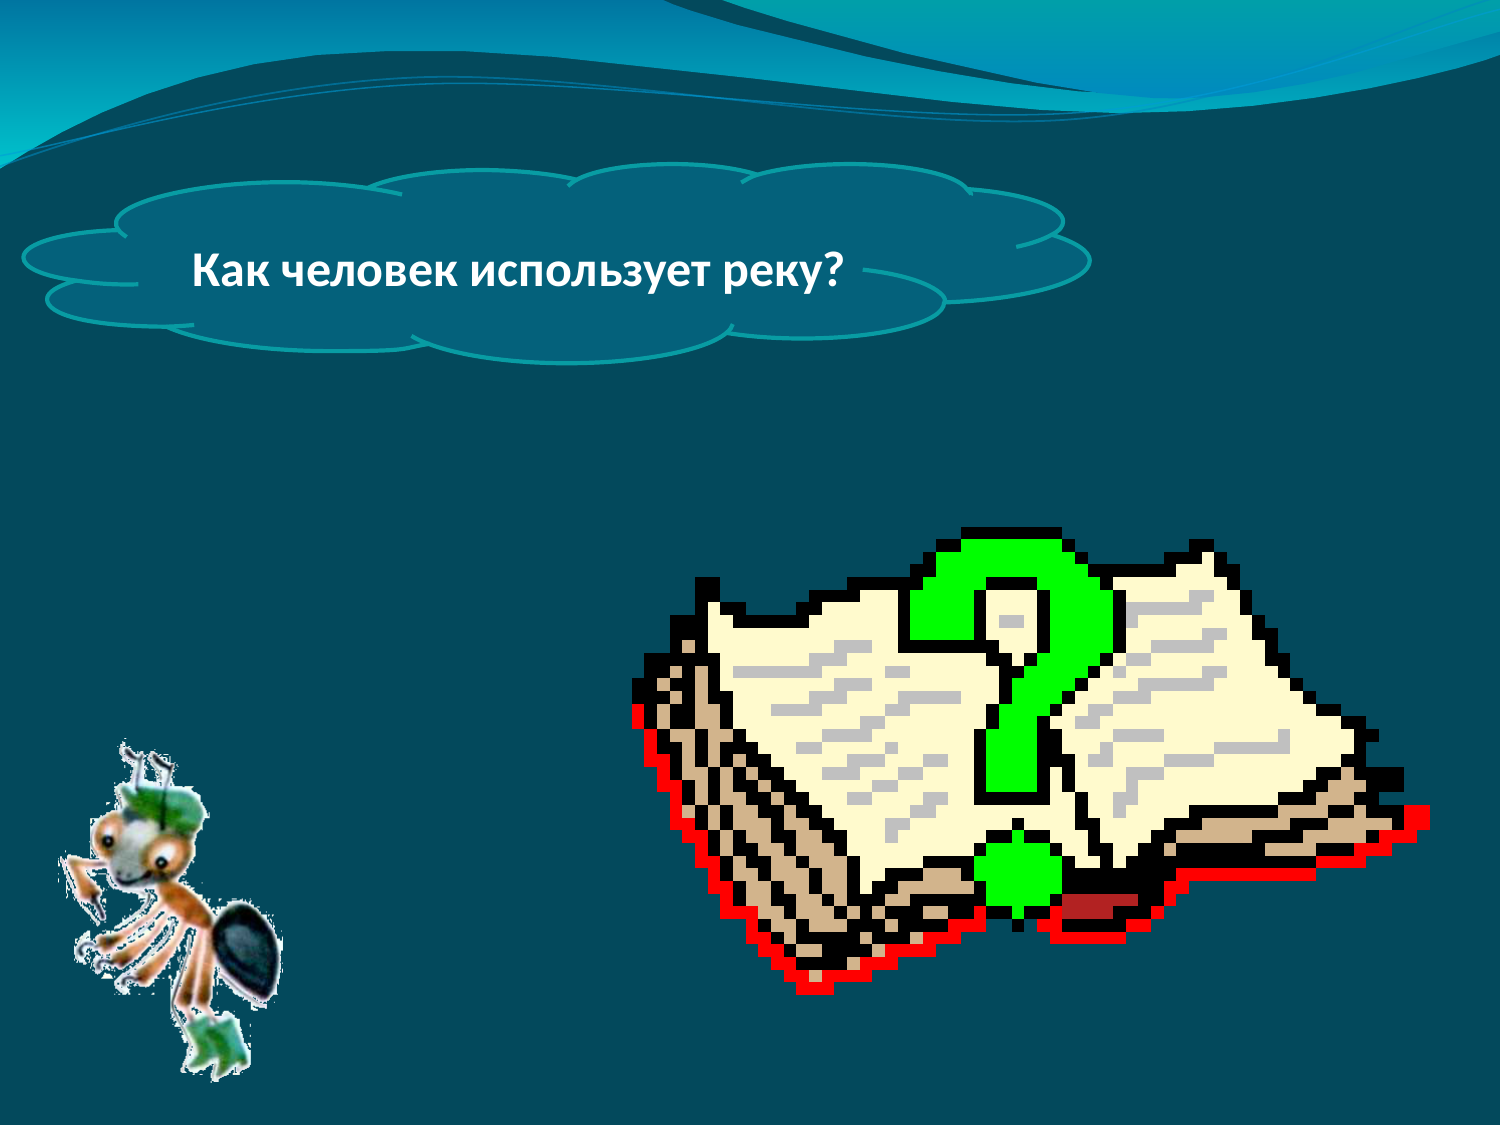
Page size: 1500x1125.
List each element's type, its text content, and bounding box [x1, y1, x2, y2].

picture [528, 360, 638, 365]
picture [103, 973, 112, 978]
picture [1054, 228, 1062, 236]
picture [218, 181, 331, 185]
picture [808, 162, 901, 166]
picture [264, 349, 402, 353]
picture [101, 220, 117, 230]
picture [943, 302, 969, 308]
text_box Как человек использует реку? [23, 164, 1090, 364]
picture [633, 528, 1429, 994]
picture [61, 743, 282, 1081]
picture [46, 296, 53, 310]
